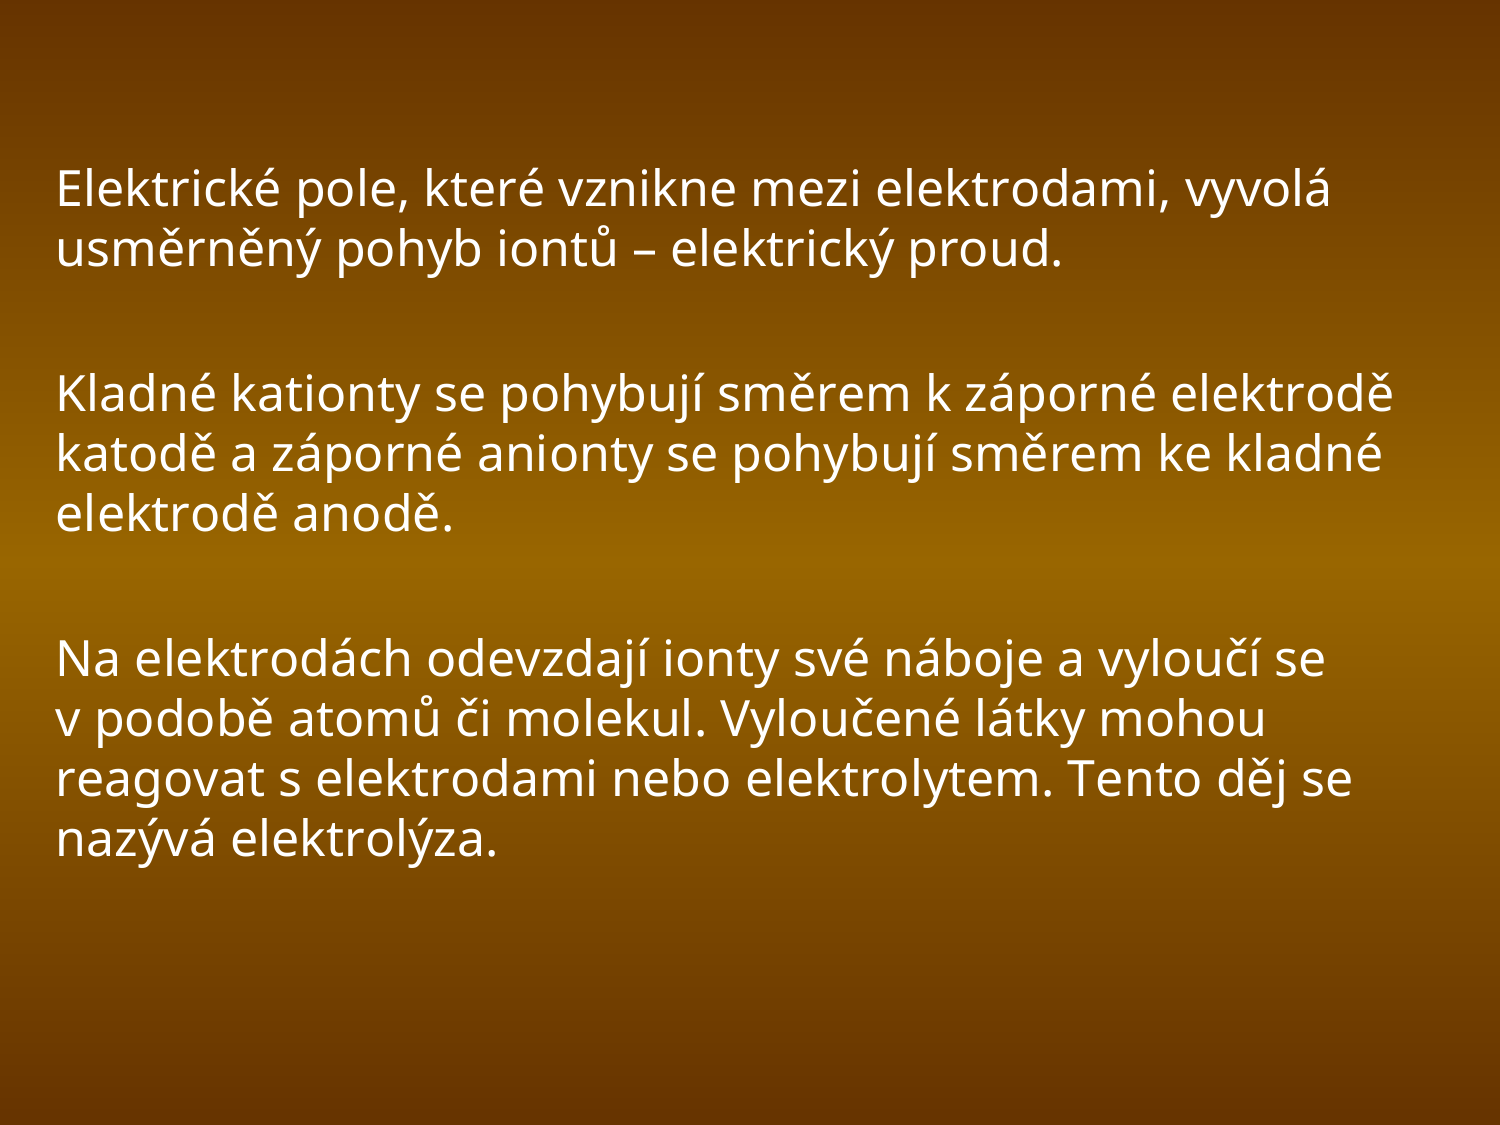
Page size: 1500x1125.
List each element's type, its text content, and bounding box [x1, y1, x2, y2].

text_box Elektrické pole, které vznikne mezi elektrodami, vyvolá usměrněný pohyb iontů – elektrický proud. Kladné kationty se pohybují směrem k záporné elektrodě katodě a záporné anionty se pohybují směrem ke kladné elektrodě anodě. Na elektrodách odevzdají ionty své náboje a vyloučí se v podobě atomů či molekul. Vyloučené látky mohou reagovat s elektrodami nebo elektrolytem. Tento děj se nazývá elektrolýza. [41, 148, 1436, 875]
